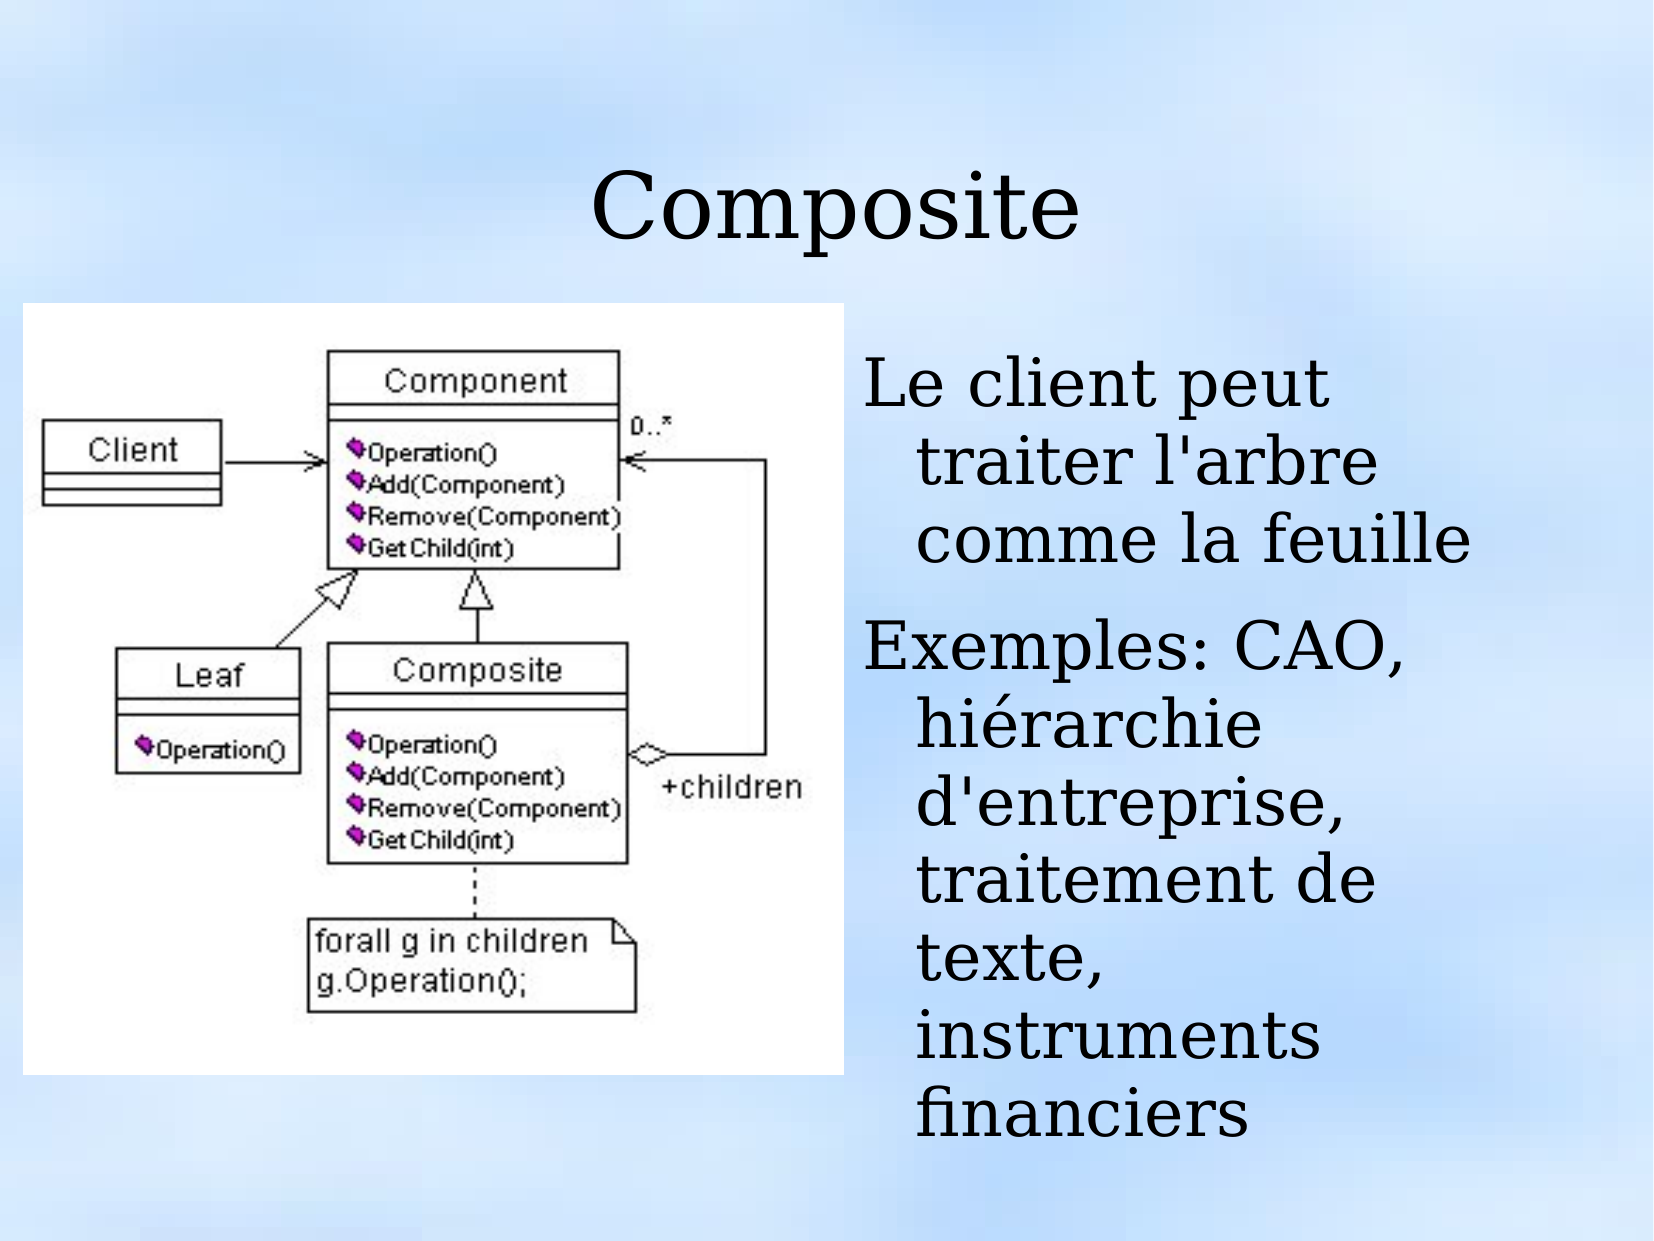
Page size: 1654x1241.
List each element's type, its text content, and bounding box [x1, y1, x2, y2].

list Le client peut traiter l'arbre comme la feuille Exemples: CAO, hiérarchie d'entreprise, traitement de texte, instruments financiers [844, 344, 1534, 1127]
title Composite [121, 102, 1534, 311]
picture [0, 0, 1654, 1241]
